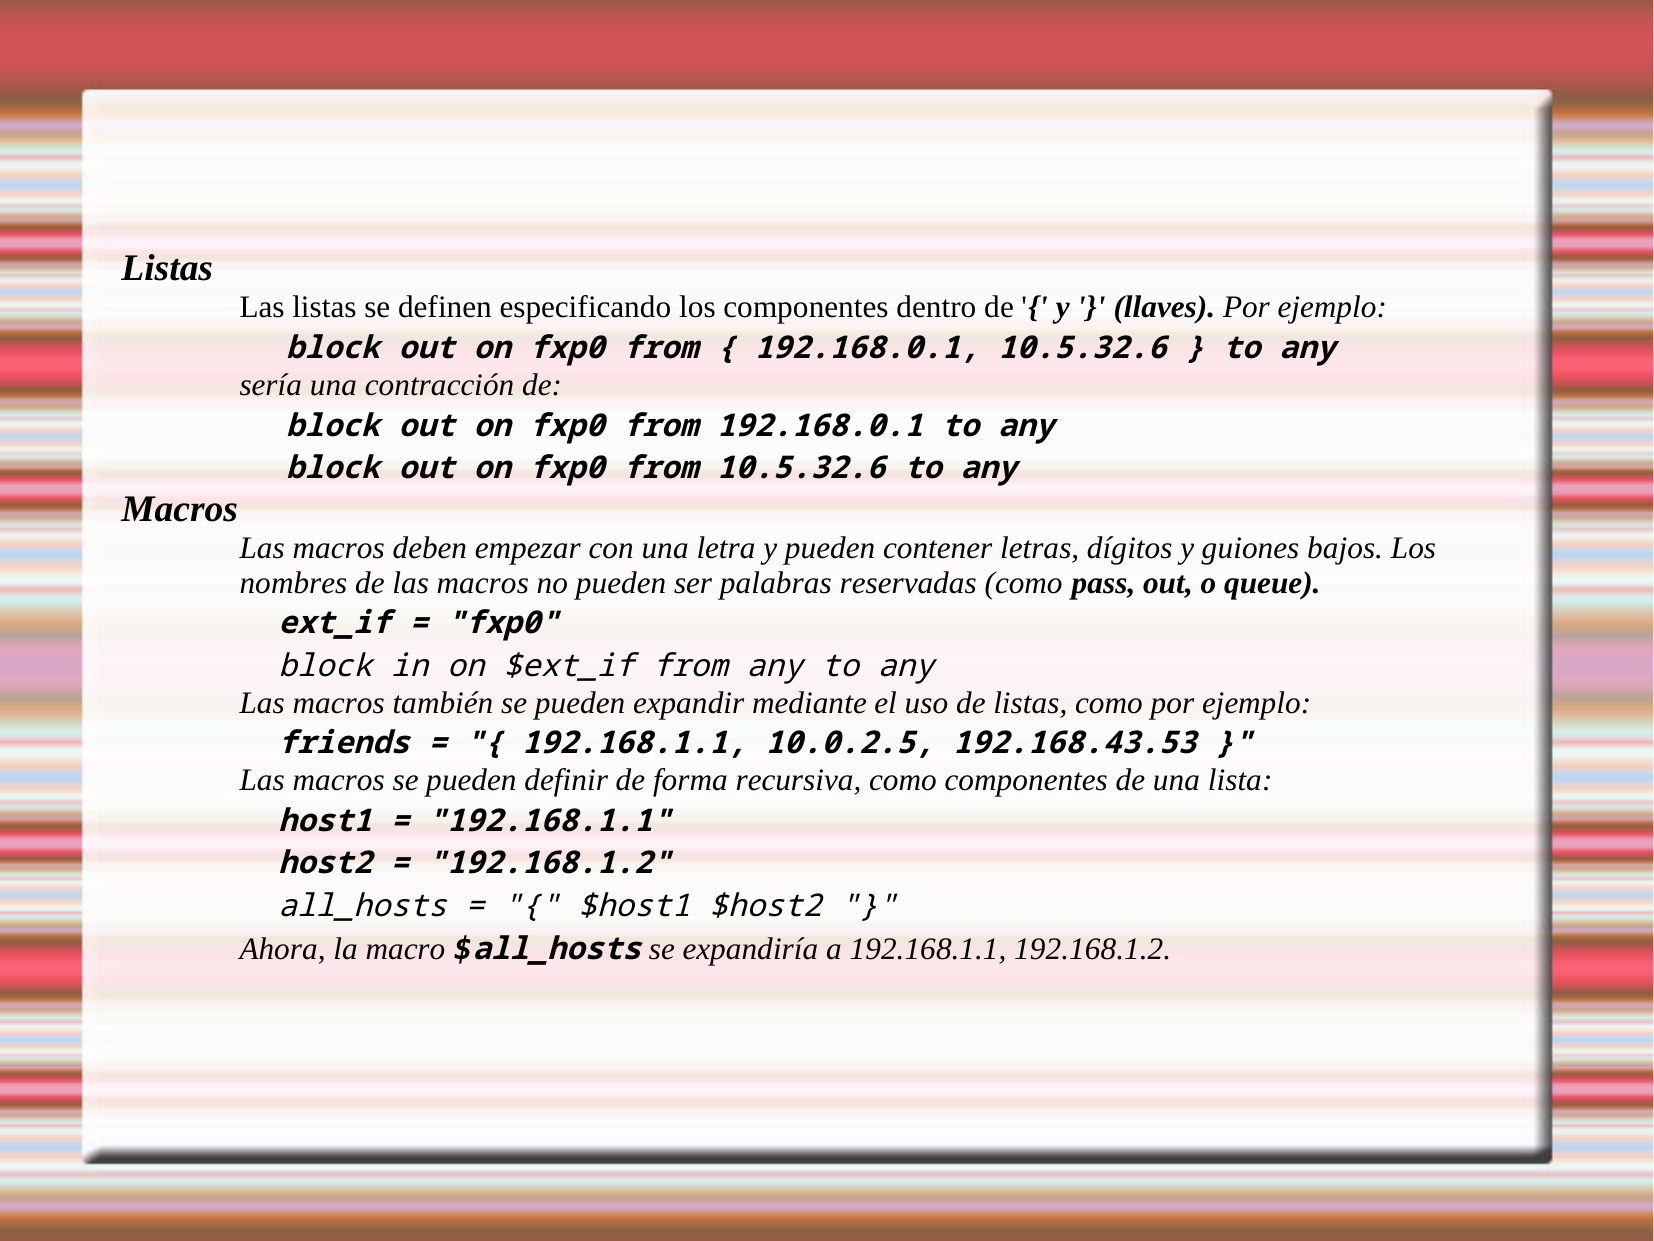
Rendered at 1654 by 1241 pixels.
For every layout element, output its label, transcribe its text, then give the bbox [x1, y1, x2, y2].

picture [0, 0, 1654, 1241]
title Listas Las listas se definen especificando los componentes dentro de '{' y '}' (llaves). Por ejemplo: block out on fxp0 from { 192.168.0.1, 10.5.32.6 } to any sería una contracción de: block out on fxp0 from 192.168.0.1 to any block out on fxp0 from 10.5.32.6 to any Macros Las macros deben empezar con una letra y pueden contener letras, dígitos y guiones bajos. Los nombres de las macros no pueden ser palabras reservadas (como pass, out, o queue). ext_if = "fxp0" block in on $ext_if from any to any Las macros también se pueden expandir mediante el uso de listas, como por ejemplo: friends = "{ 192.168.1.1, 10.0.2.5, 192.168.43.53 }" Las macros se pueden definir de forma recursiva, como componentes de una lista: host1 = "192.168.1.1" host2 = "192.168.1.2" all_hosts = "{" $host1 $host2 "}" Ahora, la macro $all_hosts se expandiría a 192.168.1.1, 192.168.1.2. [121, 118, 1506, 1123]
